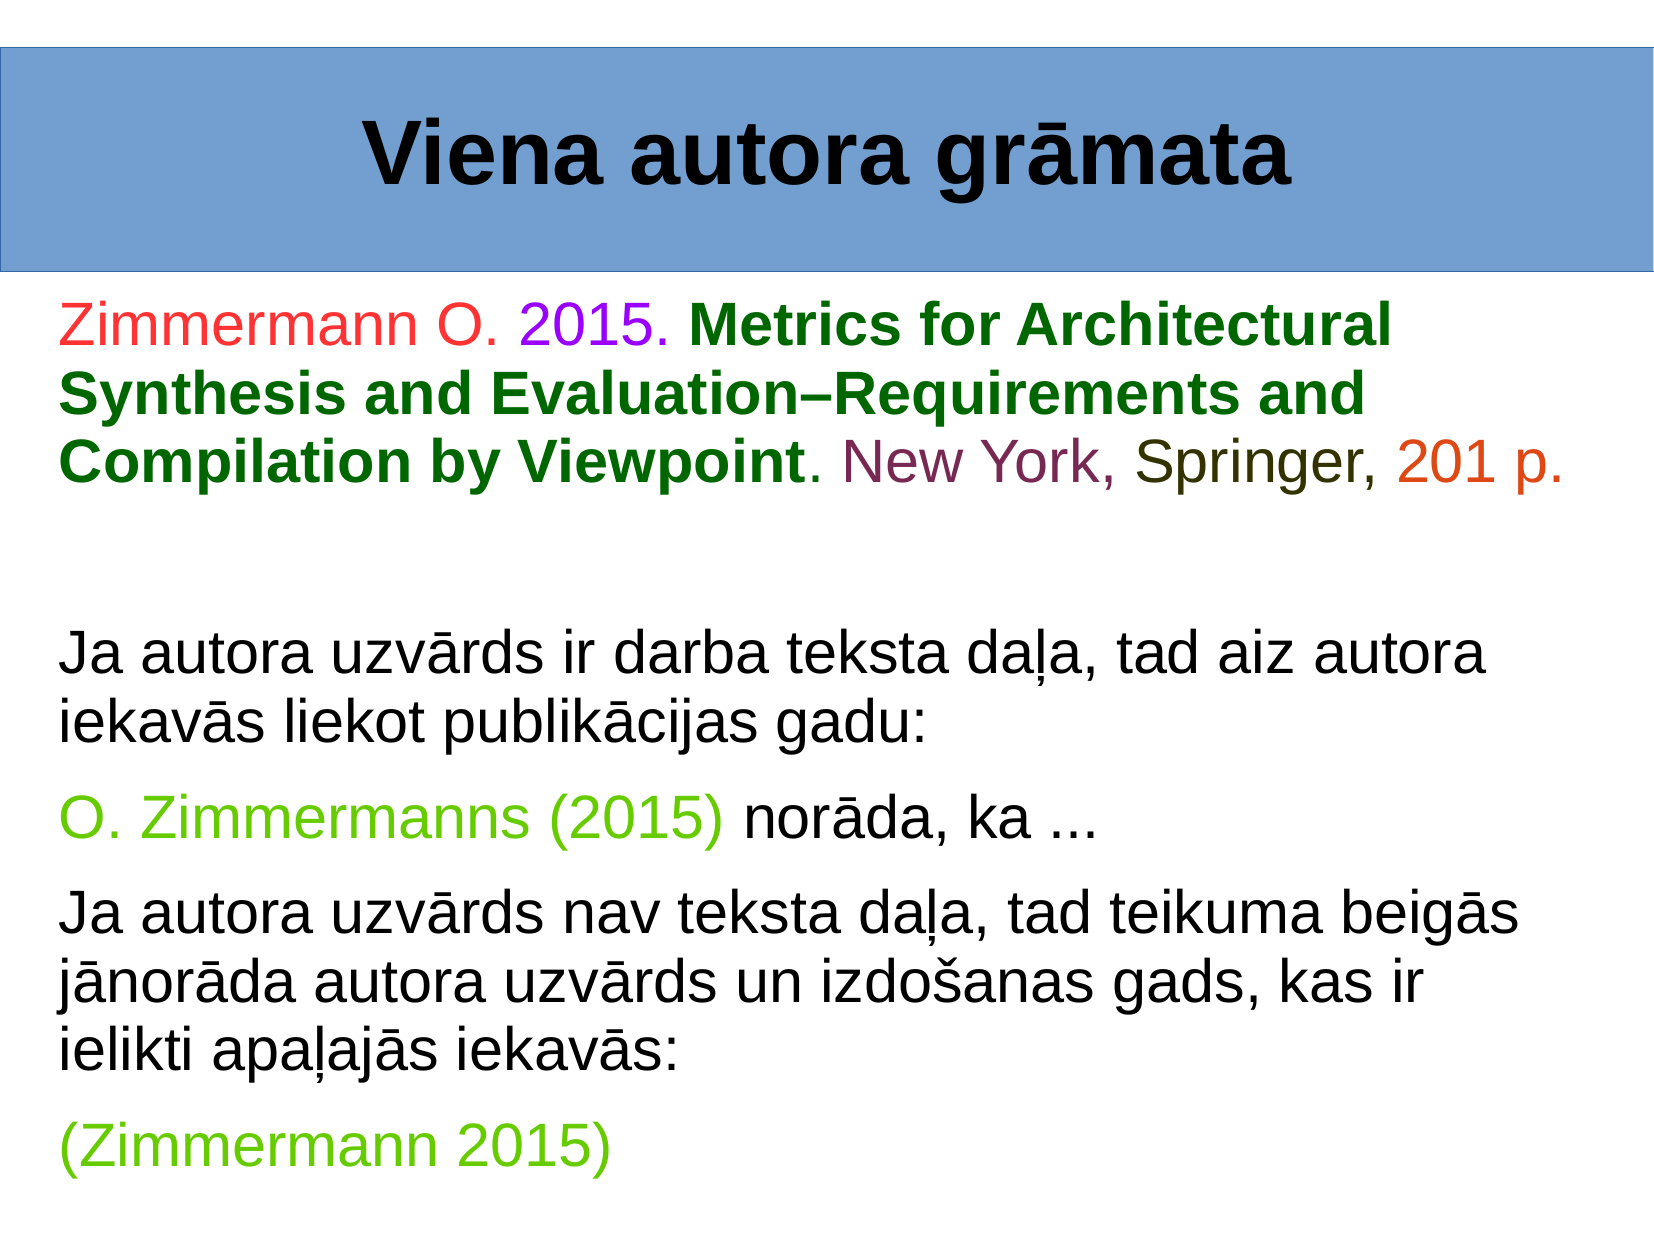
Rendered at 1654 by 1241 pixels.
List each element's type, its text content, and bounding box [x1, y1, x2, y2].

list Zimmermann O. 2015. Metrics for Architectural Synthesis and Evaluation–Requirements and Compilation by Viewpoint. New York, Springer, 201 p. Ja autora uzvārds ir darba teksta daļa, tad aiz autora iekavās liekot publikācijas gadu: O. Zimmermanns (2015) norāda, ka ... Ja autora uzvārds nav teksta daļa, tad teikuma beigās jānorāda autora uzvārds un izdošanas gads, kas ir ielikti apaļajās iekavās: (Zimmermann 2015) [59, 290, 1572, 1205]
title Viena autora grāmata [82, 49, 1571, 257]
text_box [0, 47, 1654, 272]
